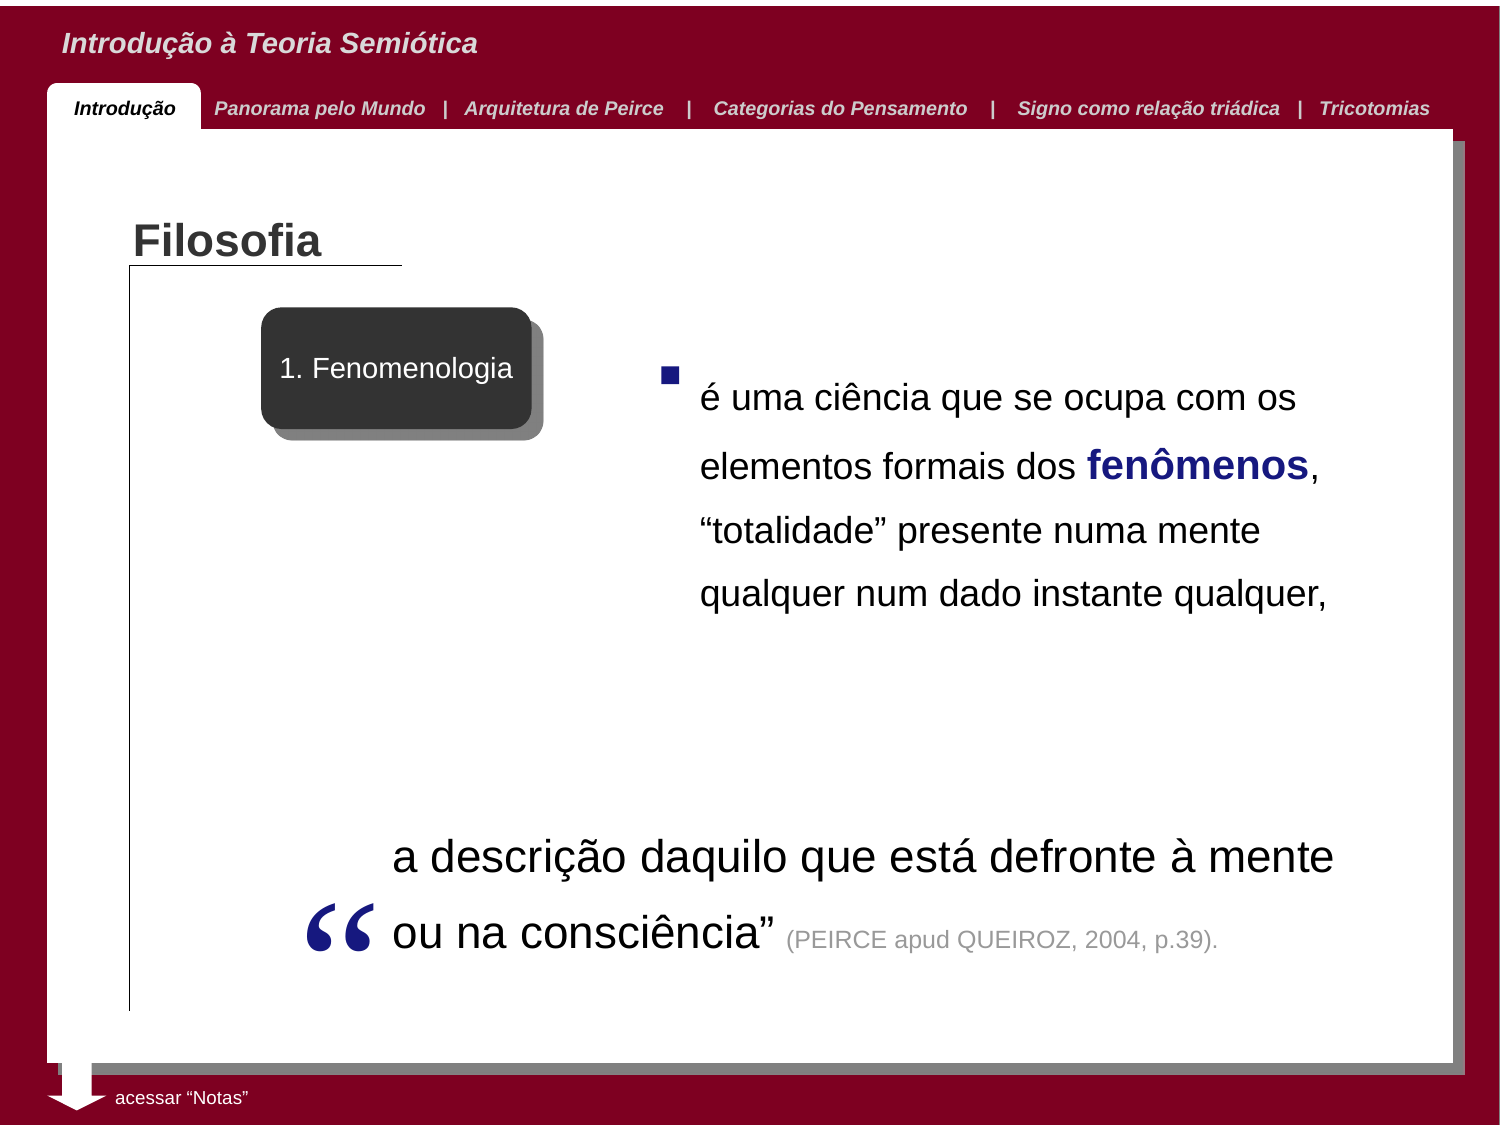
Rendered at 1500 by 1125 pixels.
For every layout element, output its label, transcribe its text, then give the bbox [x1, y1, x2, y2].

text_box “ [283, 750, 414, 1011]
text_box 1. Fenomenologia [261, 307, 532, 430]
text_box “ [399, 940, 411, 945]
text_box [661, 366, 680, 385]
text_box Filosofia [130, 266, 337, 276]
text_box é uma ciência que se ocupa com os elementos formais dos fenômenos, “totalidade” presente numa mente qualquer num dado instante qualquer, [685, 348, 1382, 666]
text_box Filosofia [118, 207, 337, 276]
text_box acessar “Notas” [100, 1080, 278, 1116]
text_box [47, 1051, 100, 1111]
text_box a descrição daquilo que está defronte à mente ou na consciência” (PEIRCE apud QUEIROZ, 2004, p.39). [377, 797, 1382, 940]
